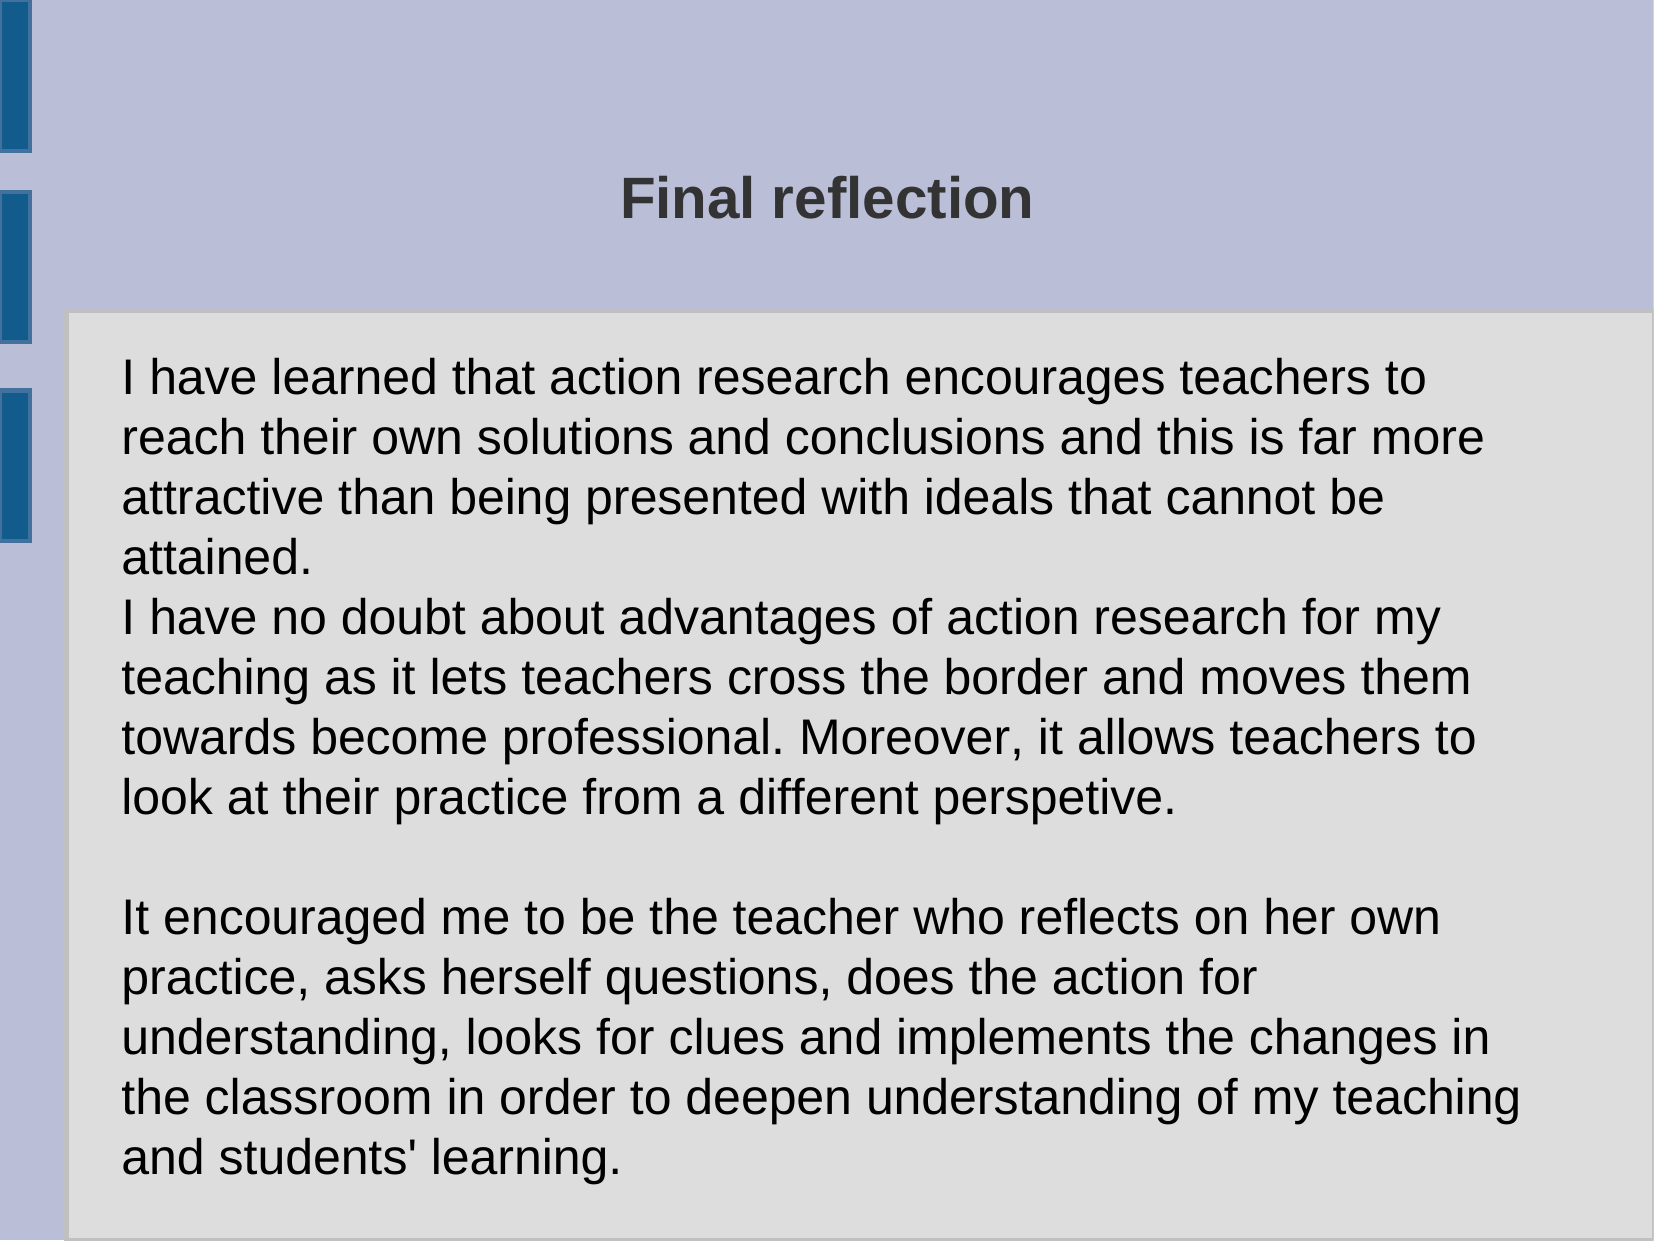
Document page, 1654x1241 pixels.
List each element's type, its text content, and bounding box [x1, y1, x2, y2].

list I have learned that action research encourages teachers to reach their own solutions and conclusions and this is far more attractive than being presented with ideals that cannot be attained. I have no doubt about advantages of action research for my teaching as it lets teachers cross the border and moves them towards become professional. Moreover, it allows teachers to look at their practice from a different perspetive. It encouraged me to be the teacher who reflects on her own practice, asks herself questions, does the action for understanding, looks for clues and implements the changes in the classroom in order to deepen understanding of my teaching and students' learning. [121, 344, 1534, 1127]
title Final reflection [121, 91, 1534, 299]
